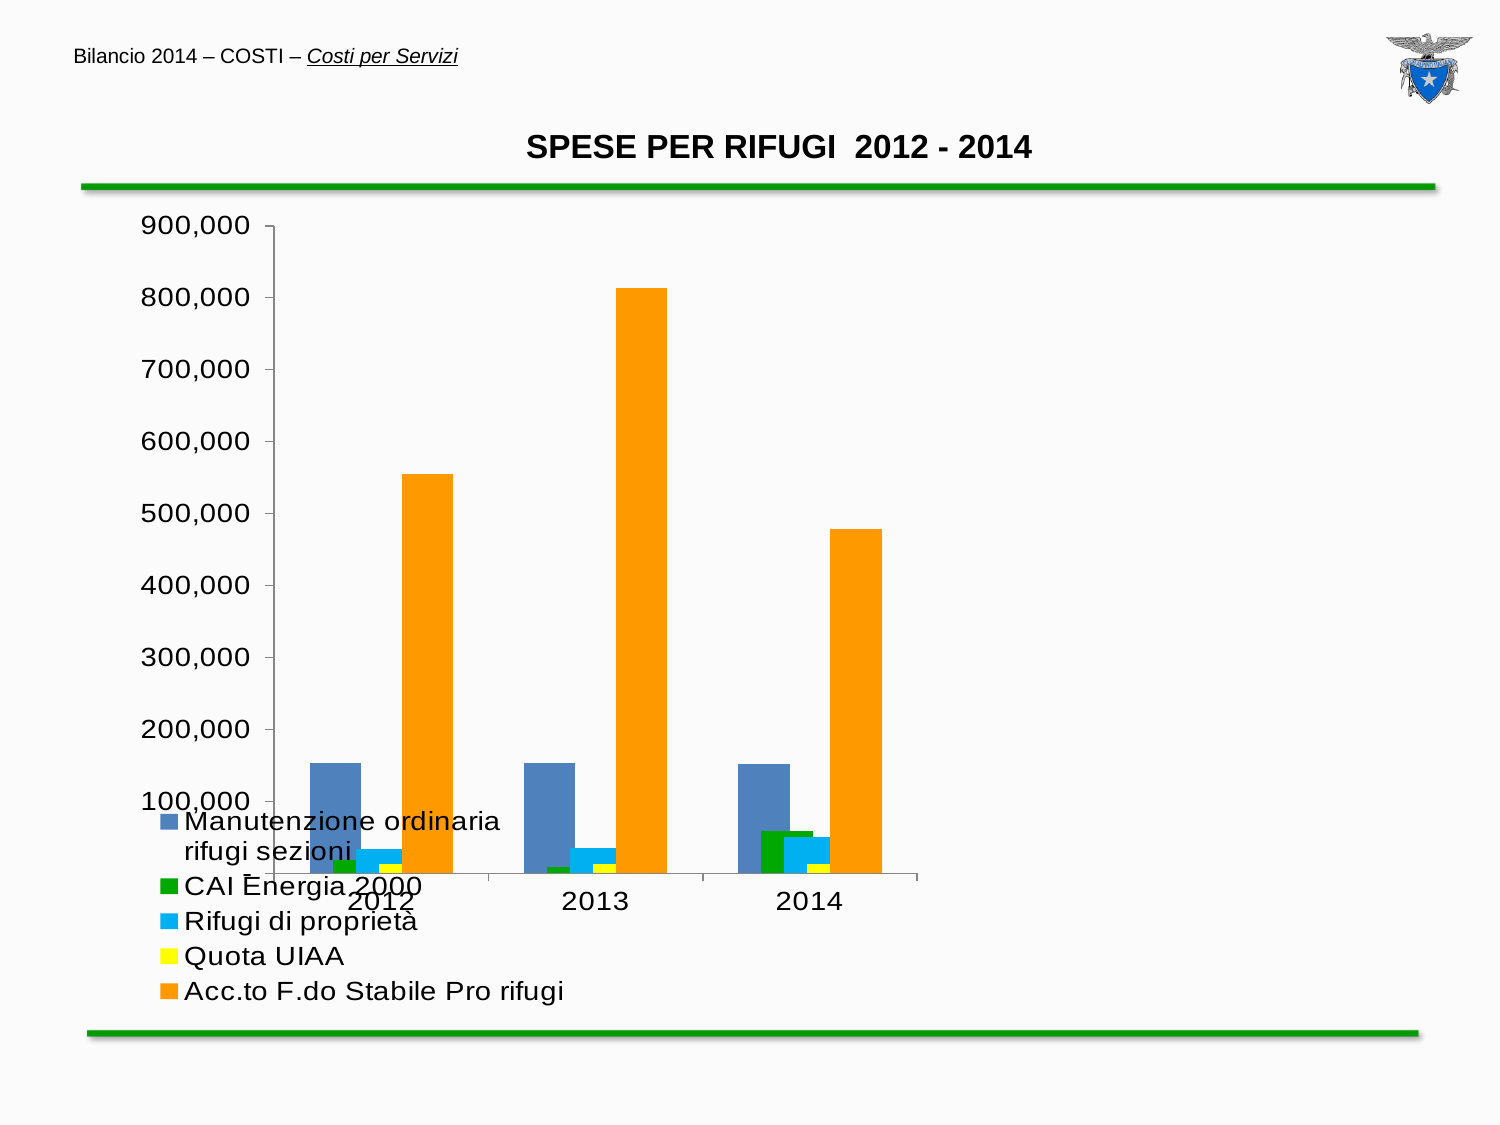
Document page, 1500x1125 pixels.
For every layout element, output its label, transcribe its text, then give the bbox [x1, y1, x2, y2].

picture [81, 1025, 1430, 1049]
text_box Bilancio 2014 – COSTI – Costi per Servizi [58, 35, 504, 76]
picture [1382, 29, 1477, 112]
chart [107, 203, 1378, 1012]
picture [75, 177, 1447, 203]
text_box SPESE PER RIFUGI 2012 - 2014 [206, 117, 1353, 174]
